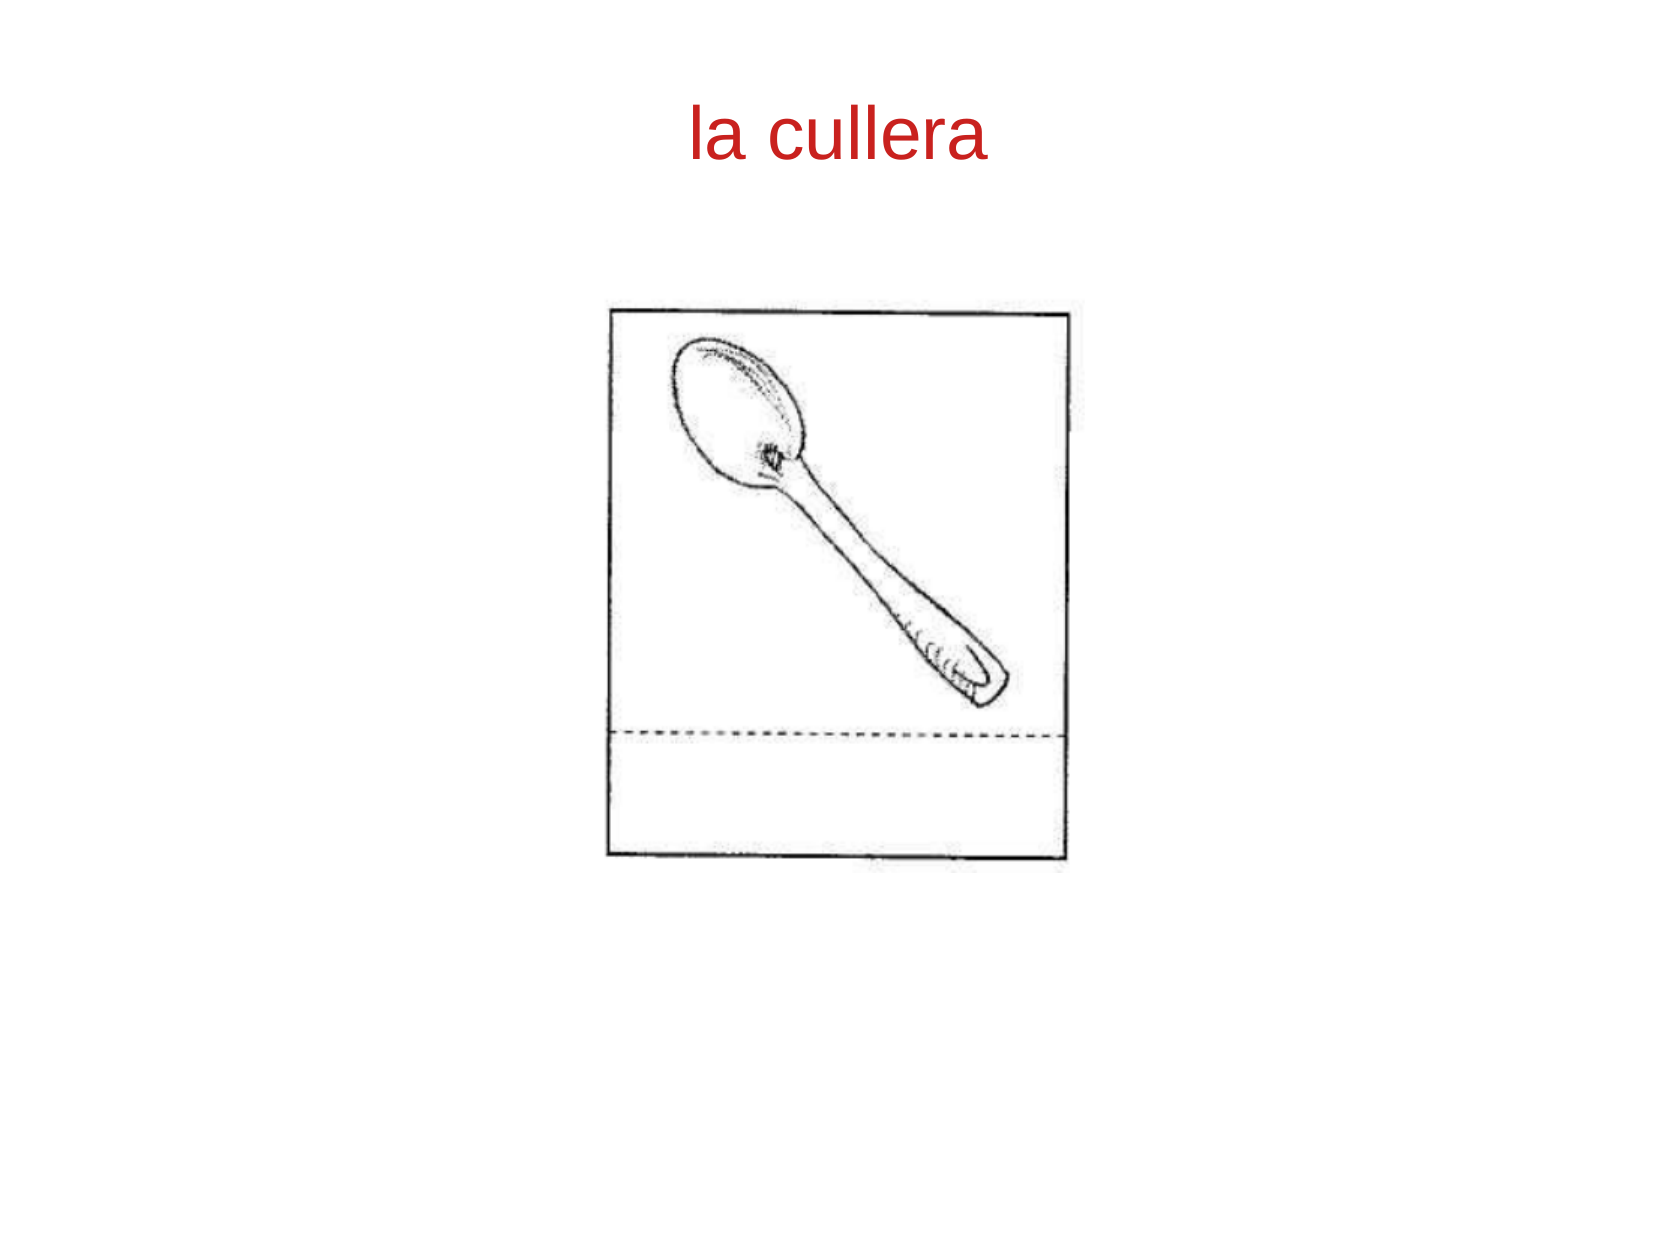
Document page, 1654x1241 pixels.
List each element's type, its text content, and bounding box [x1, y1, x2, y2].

text_box la cullera [389, 58, 1288, 201]
picture [581, 291, 1094, 873]
